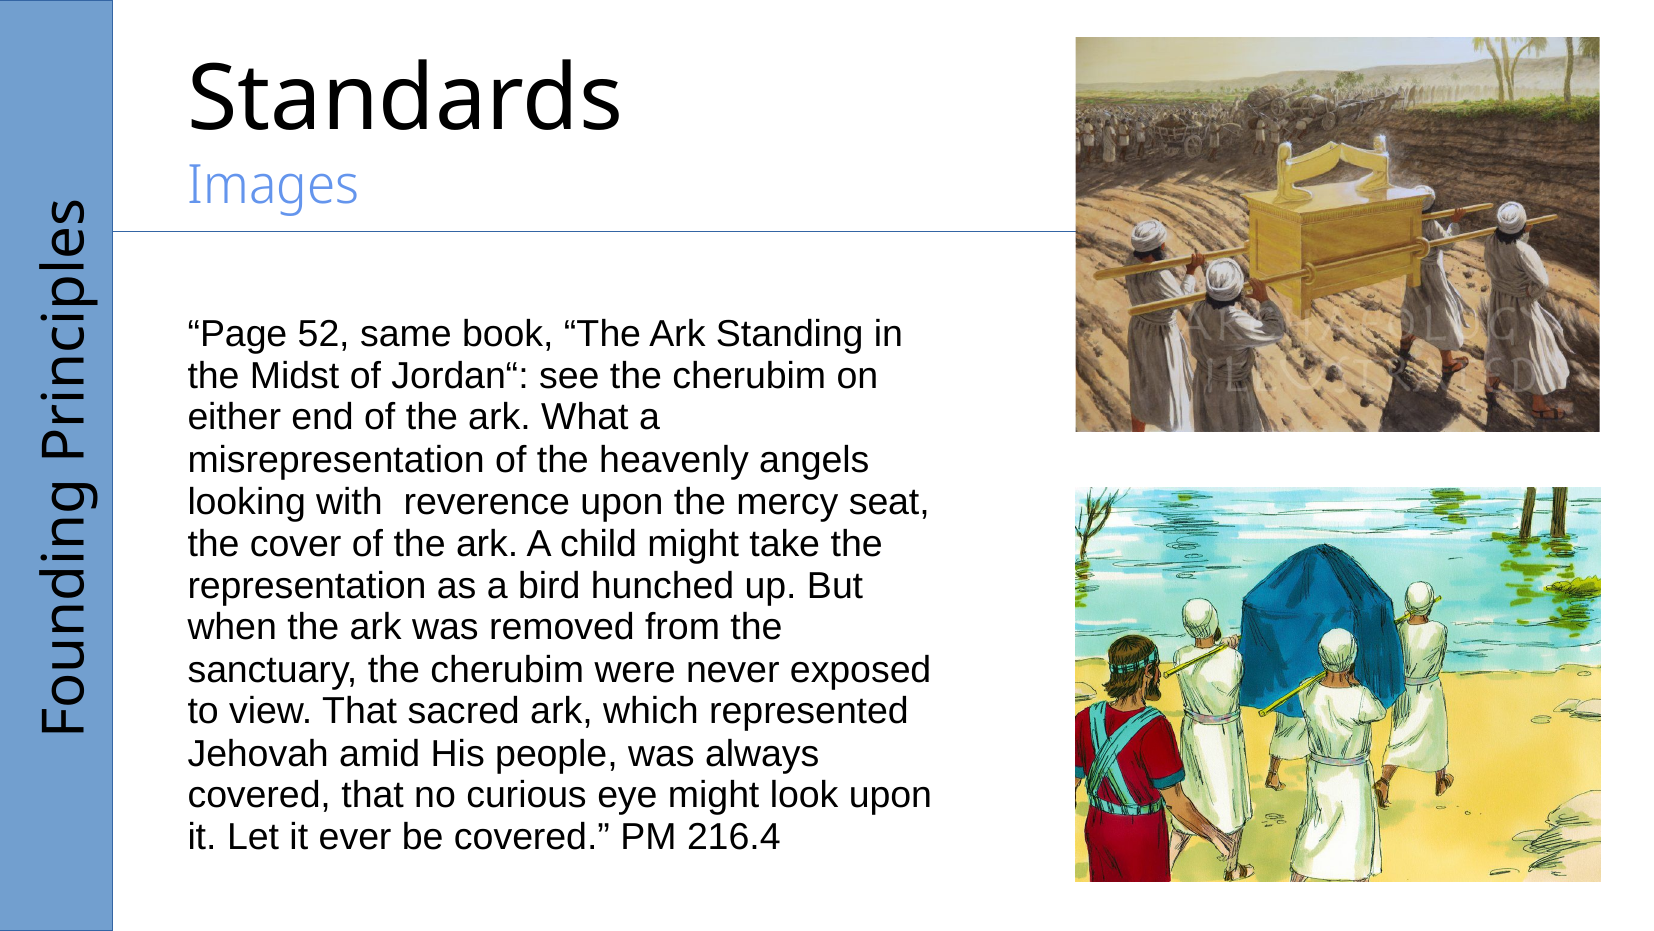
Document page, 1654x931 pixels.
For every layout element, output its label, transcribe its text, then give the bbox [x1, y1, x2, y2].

text_box [0, 0, 113, 931]
picture [1075, 37, 1600, 432]
title Standards [187, 33, 1571, 125]
picture [1075, 487, 1601, 882]
subtitle “Page 52, same book, “The Ark Standing in the Midst of Jordan“: see the cherubim on either end of the ark. What a misrepresentation of the heavenly angels looking with reverence upon the mercy seat, the cover of the ark. A child might take the representation as a bird hunched up. But when the ark was removed from the sanctuary, the cherubim were never exposed to view. That sacred ark, which represented Jehovah amid His people, was always covered, that no curious eye might look upon it. Let it ever be covered.” PM 216.4 [187, 312, 938, 863]
text_box Founding Principles [13, 37, 105, 901]
title Images [187, 232, 1075, 239]
title Images [187, 125, 1075, 231]
